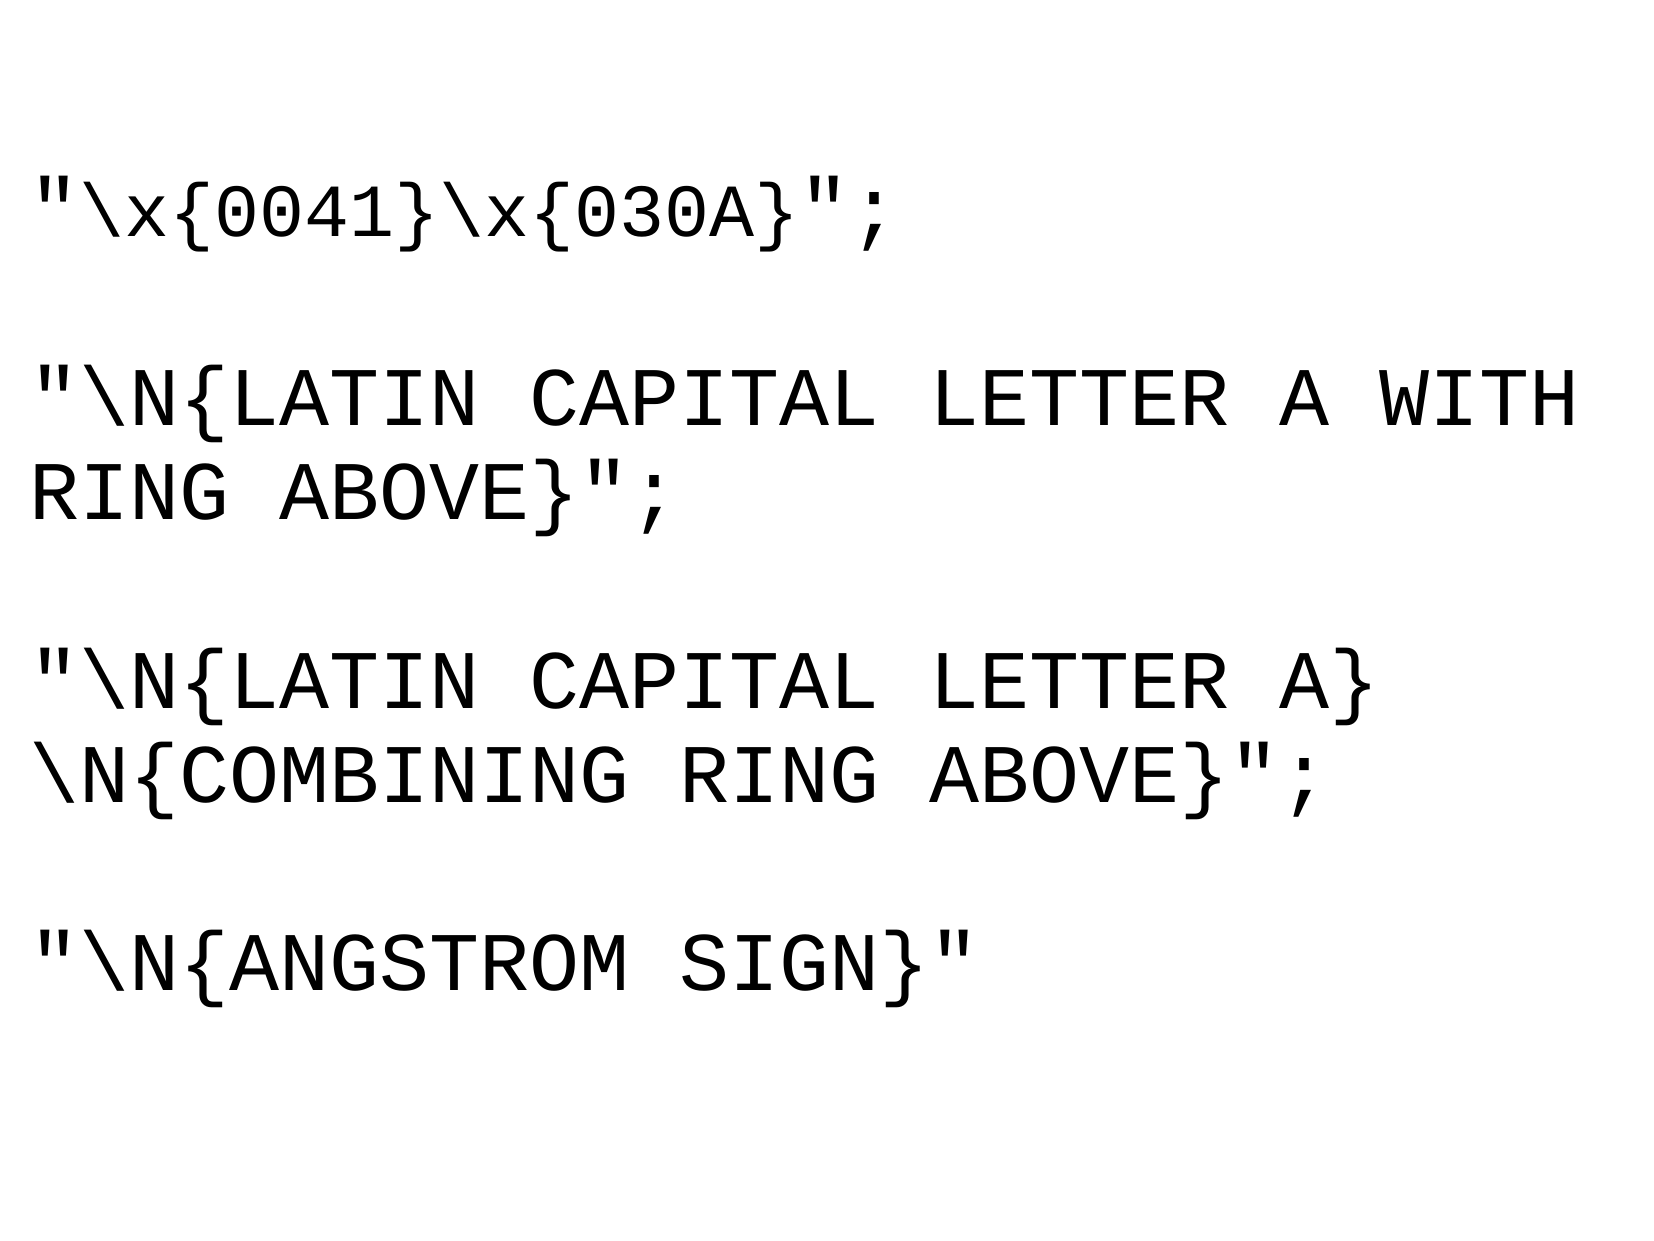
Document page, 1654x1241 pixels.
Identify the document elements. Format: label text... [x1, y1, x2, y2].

title "\x{0041}\x{030A}"; "\N{LATIN CAPITAL LETTER A WITH RING ABOVE}"; "\N{LATIN CAPITAL LETTER A} \N{COMBINING RING ABOVE}"; "\N{ANGSTROM SIGN}" [29, 62, 1654, 1121]
